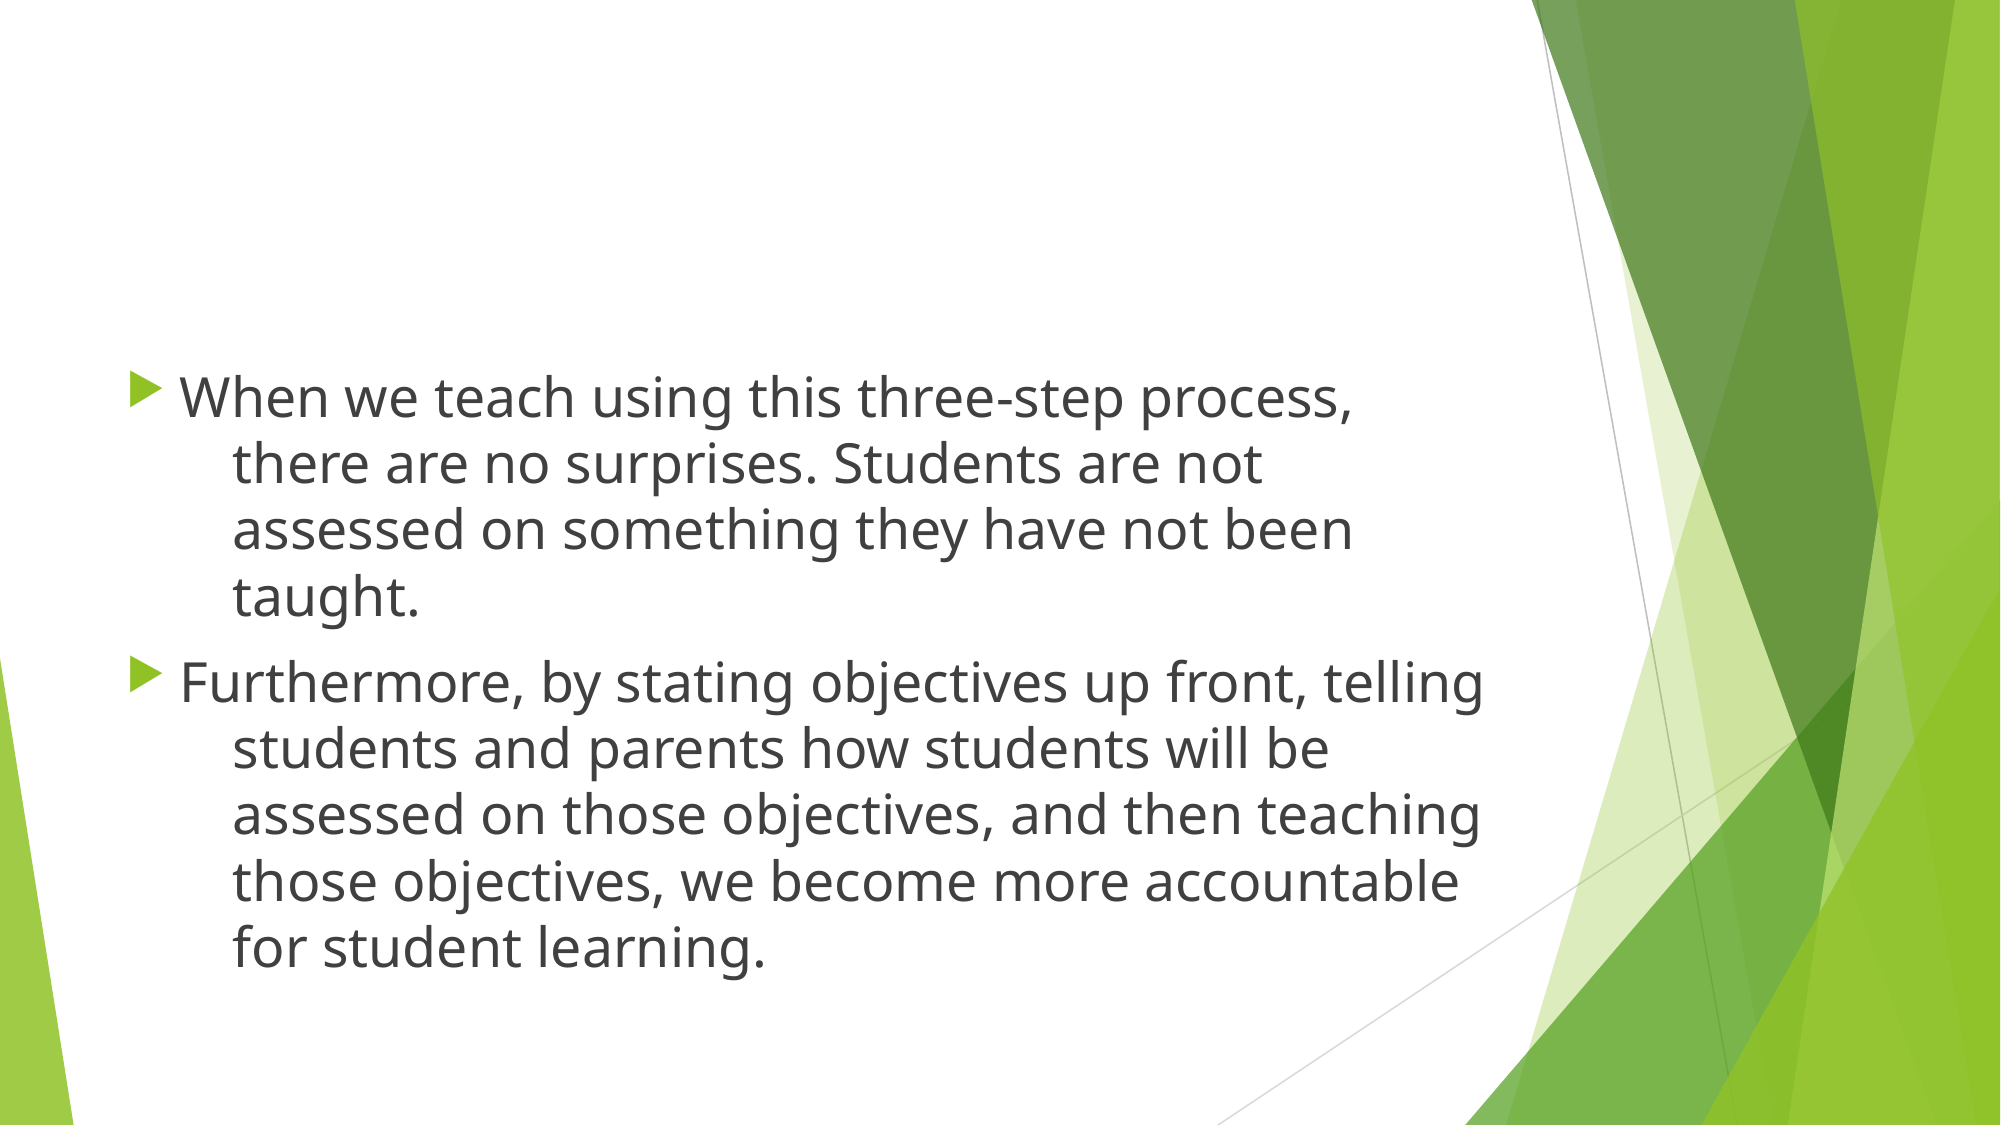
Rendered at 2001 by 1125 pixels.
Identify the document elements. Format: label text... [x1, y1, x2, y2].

list When we teach using this three-step process, there are no surprises. Students are not assessed on something they have not been taught. Furthermore, by stating objectives up front, telling students and parents how students will be assessed on those objectives, and then teaching those objectives, we become more accountable for student learning. [111, 354, 1522, 992]
